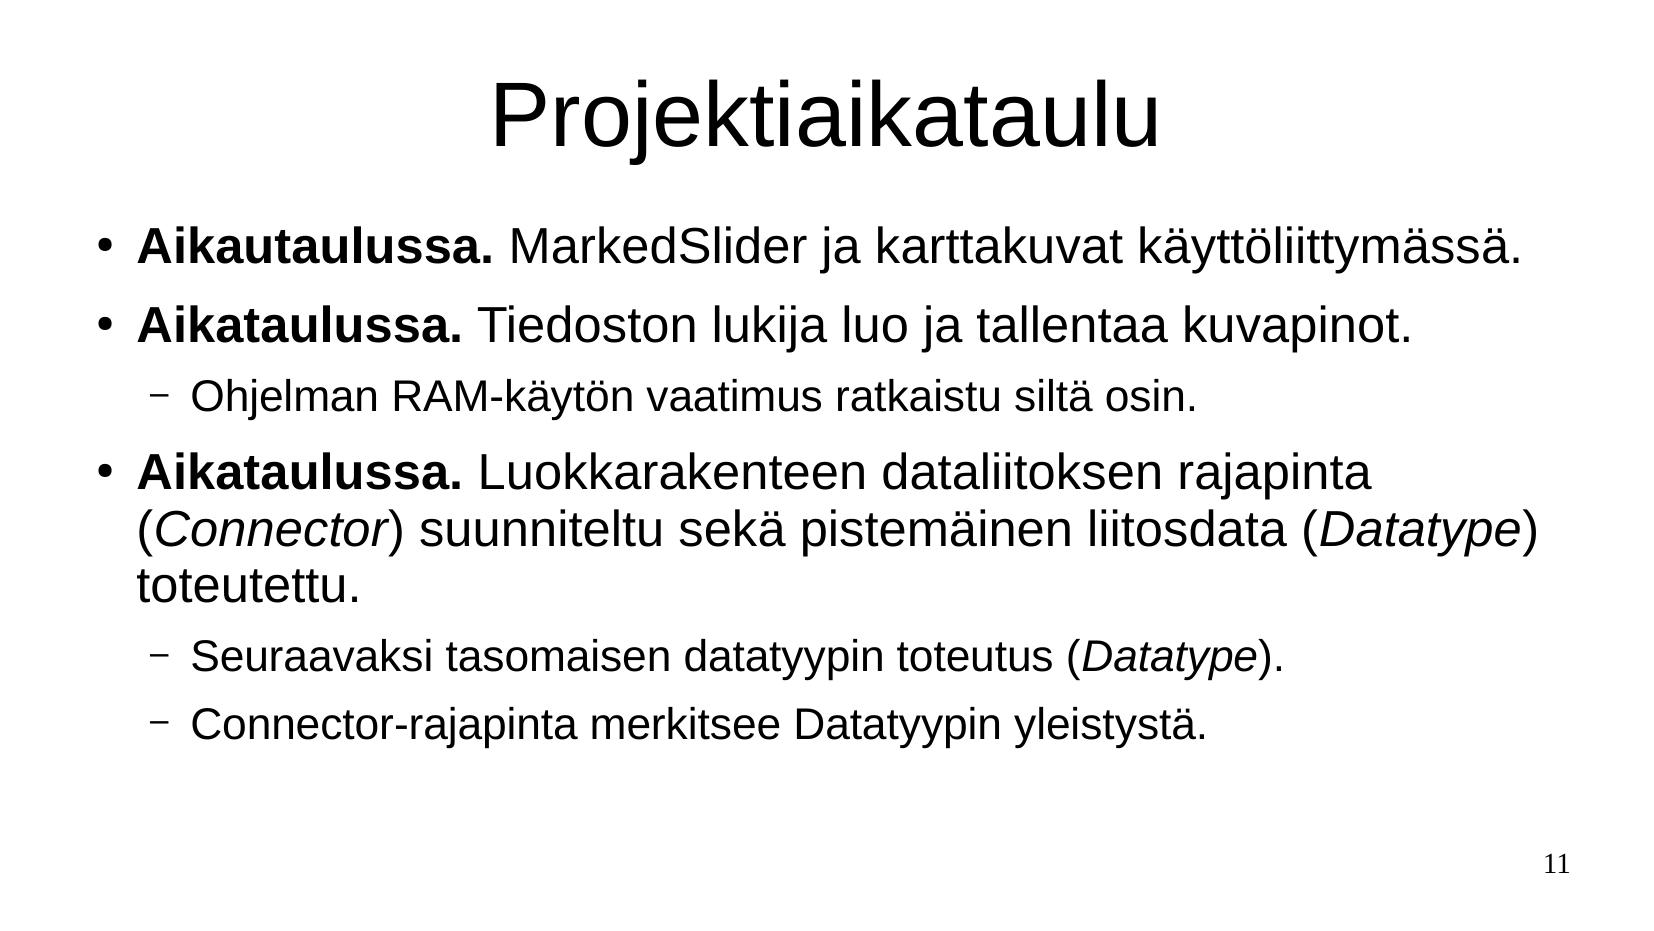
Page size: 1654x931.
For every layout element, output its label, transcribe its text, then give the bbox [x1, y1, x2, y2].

list Aikautaulussa. MarkedSlider ja karttakuvat käyttöliittymässä. Aikataulussa. Tiedoston lukija luo ja tallentaa kuvapinot. Ohjelman RAM-käytön vaatimus ratkaistu siltä osin. Aikataulussa. Luokkarakenteen dataliitoksen rajapinta (Connector) suunniteltu sekä pistemäinen liitosdata (Datatype) toteutettu. Seuraavaksi tasomaisen datatyypin toteutus (Datatype). Connector-rajapinta merkitsee Datatyypin yleistystä. [82, 217, 1571, 758]
title Projektiaikataulu [82, 37, 1571, 193]
